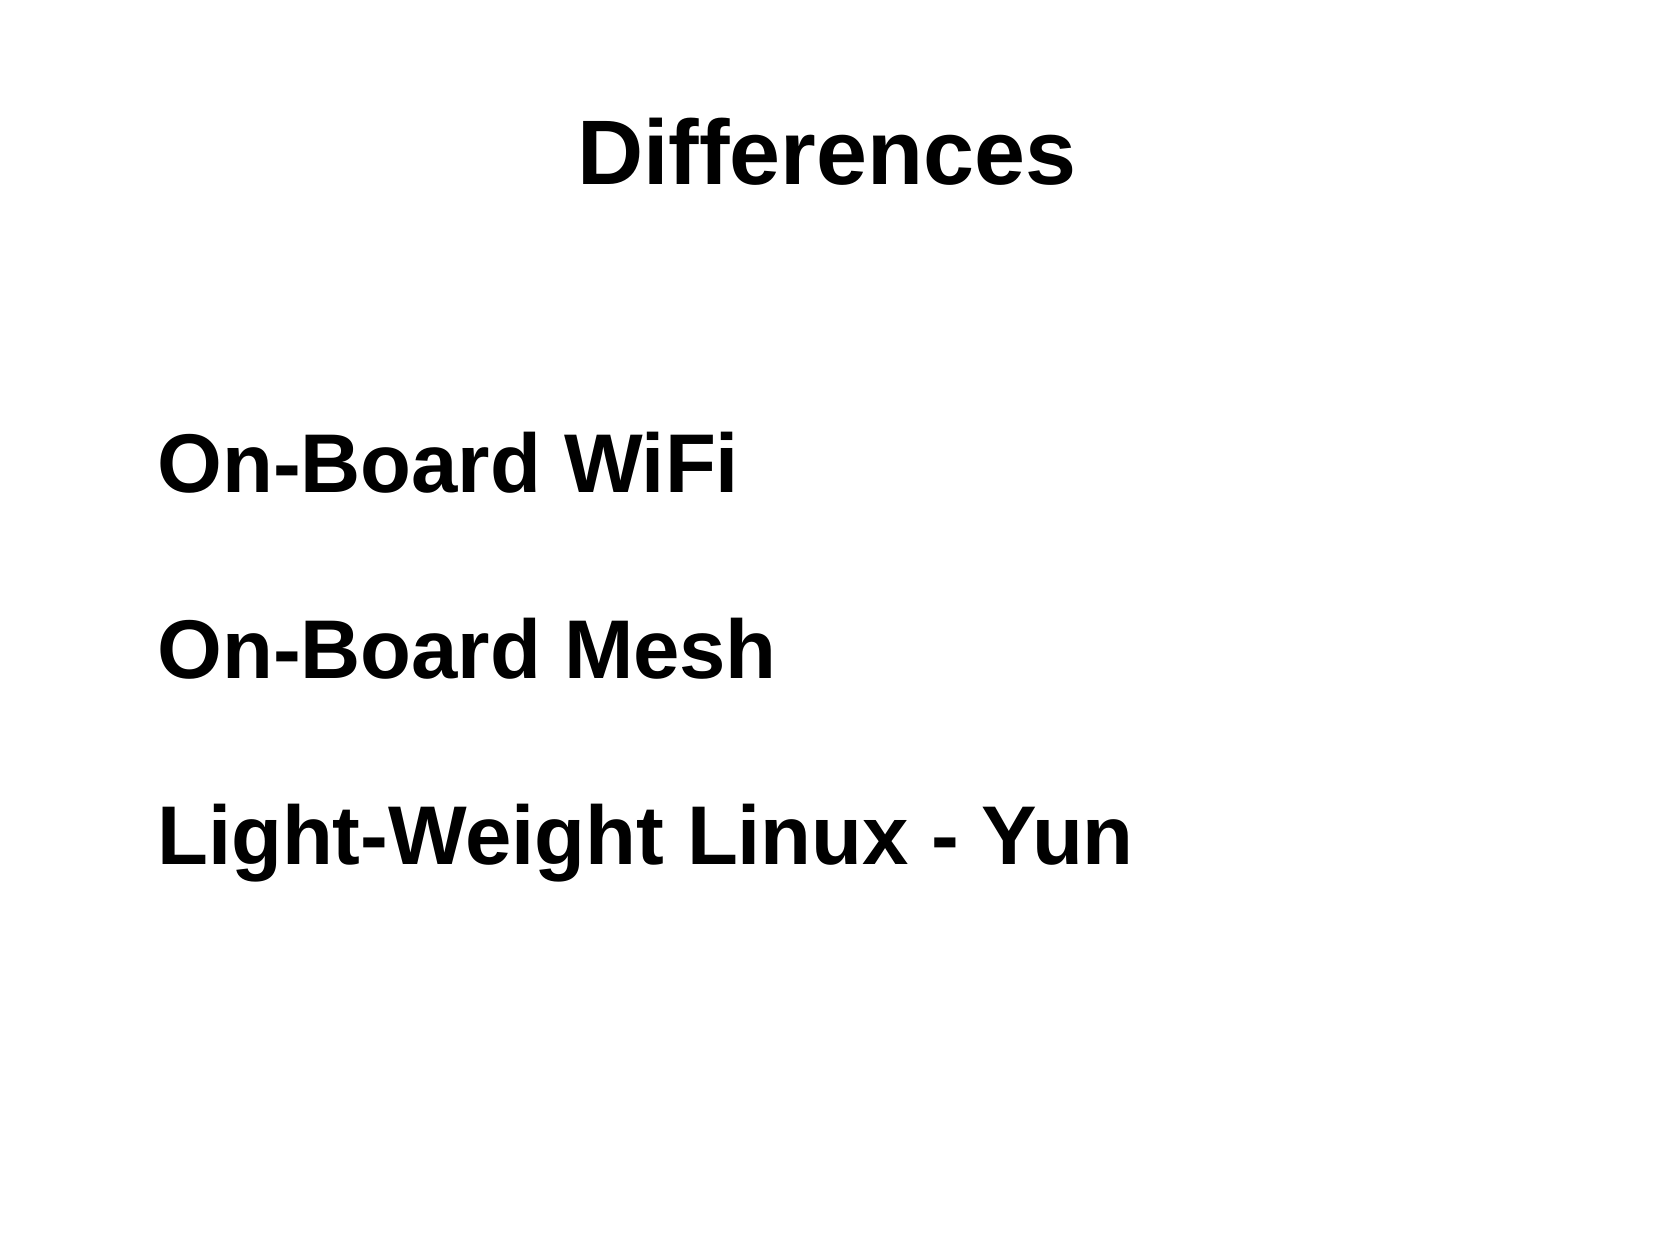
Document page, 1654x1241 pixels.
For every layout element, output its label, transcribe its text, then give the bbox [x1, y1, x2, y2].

title Differences [82, 49, 1571, 257]
subtitle On-Board WiFi On-Board Mesh Light-Weight Linux - Yun [82, 290, 1571, 1010]
